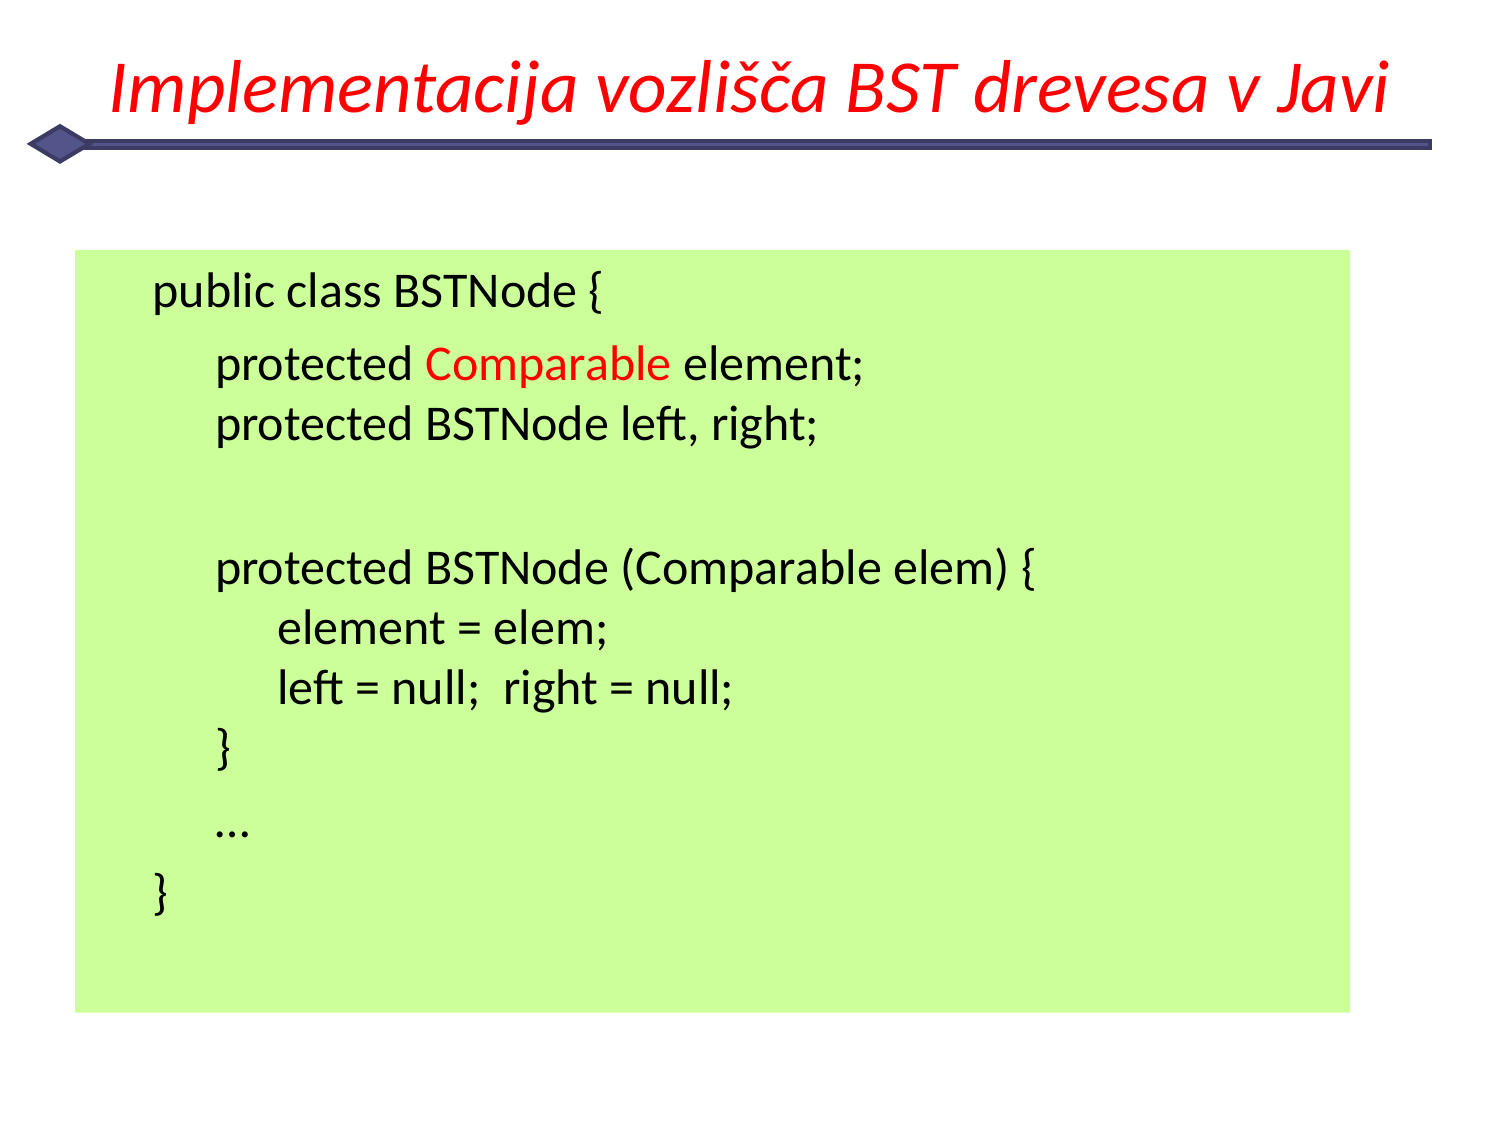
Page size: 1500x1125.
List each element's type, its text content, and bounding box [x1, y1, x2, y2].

list public class BSTNode { protected Comparable element; protected BSTNode left, right; protected BSTNode (Comparable elem) { element = elem; left = null; right = null; } … } [75, 249, 1351, 1013]
title Implementacija vozlišča BST drevesa v Javi [75, 0, 1426, 180]
